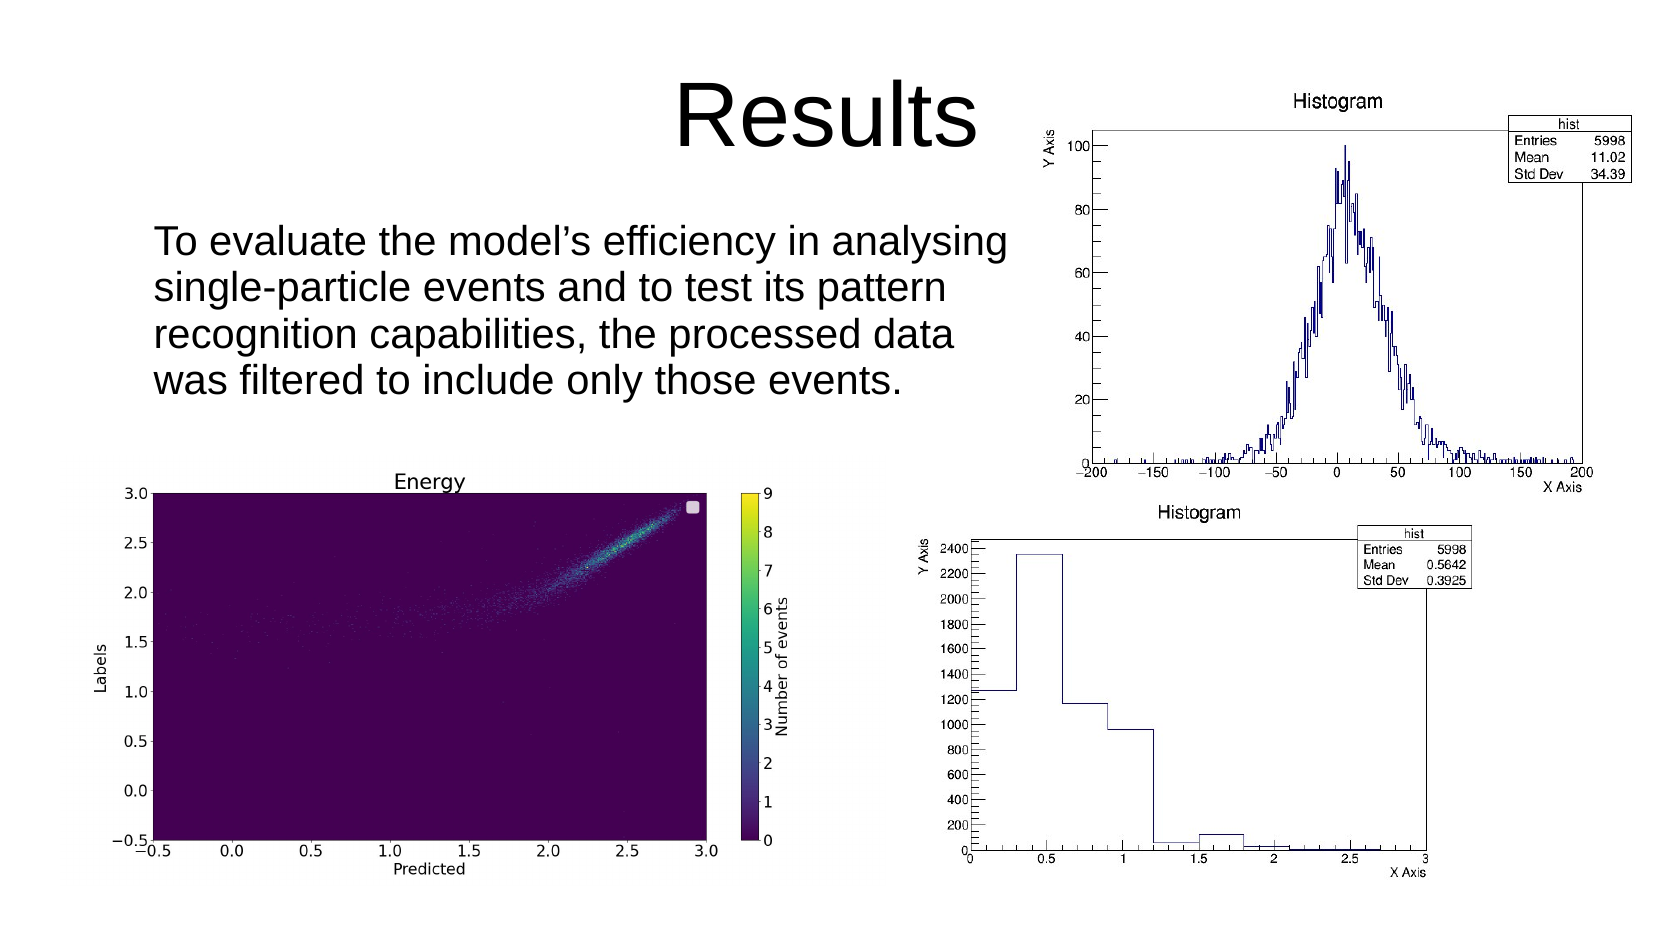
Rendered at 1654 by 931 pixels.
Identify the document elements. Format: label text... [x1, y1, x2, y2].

picture [915, 88, 1641, 887]
title Results [82, 37, 1571, 193]
picture [60, 455, 886, 886]
list To evaluate the model’s efficiency in analysing single-particle events and to test its pattern recognition capabilities, the processed data was filtered to include only those events. [82, 217, 1033, 758]
